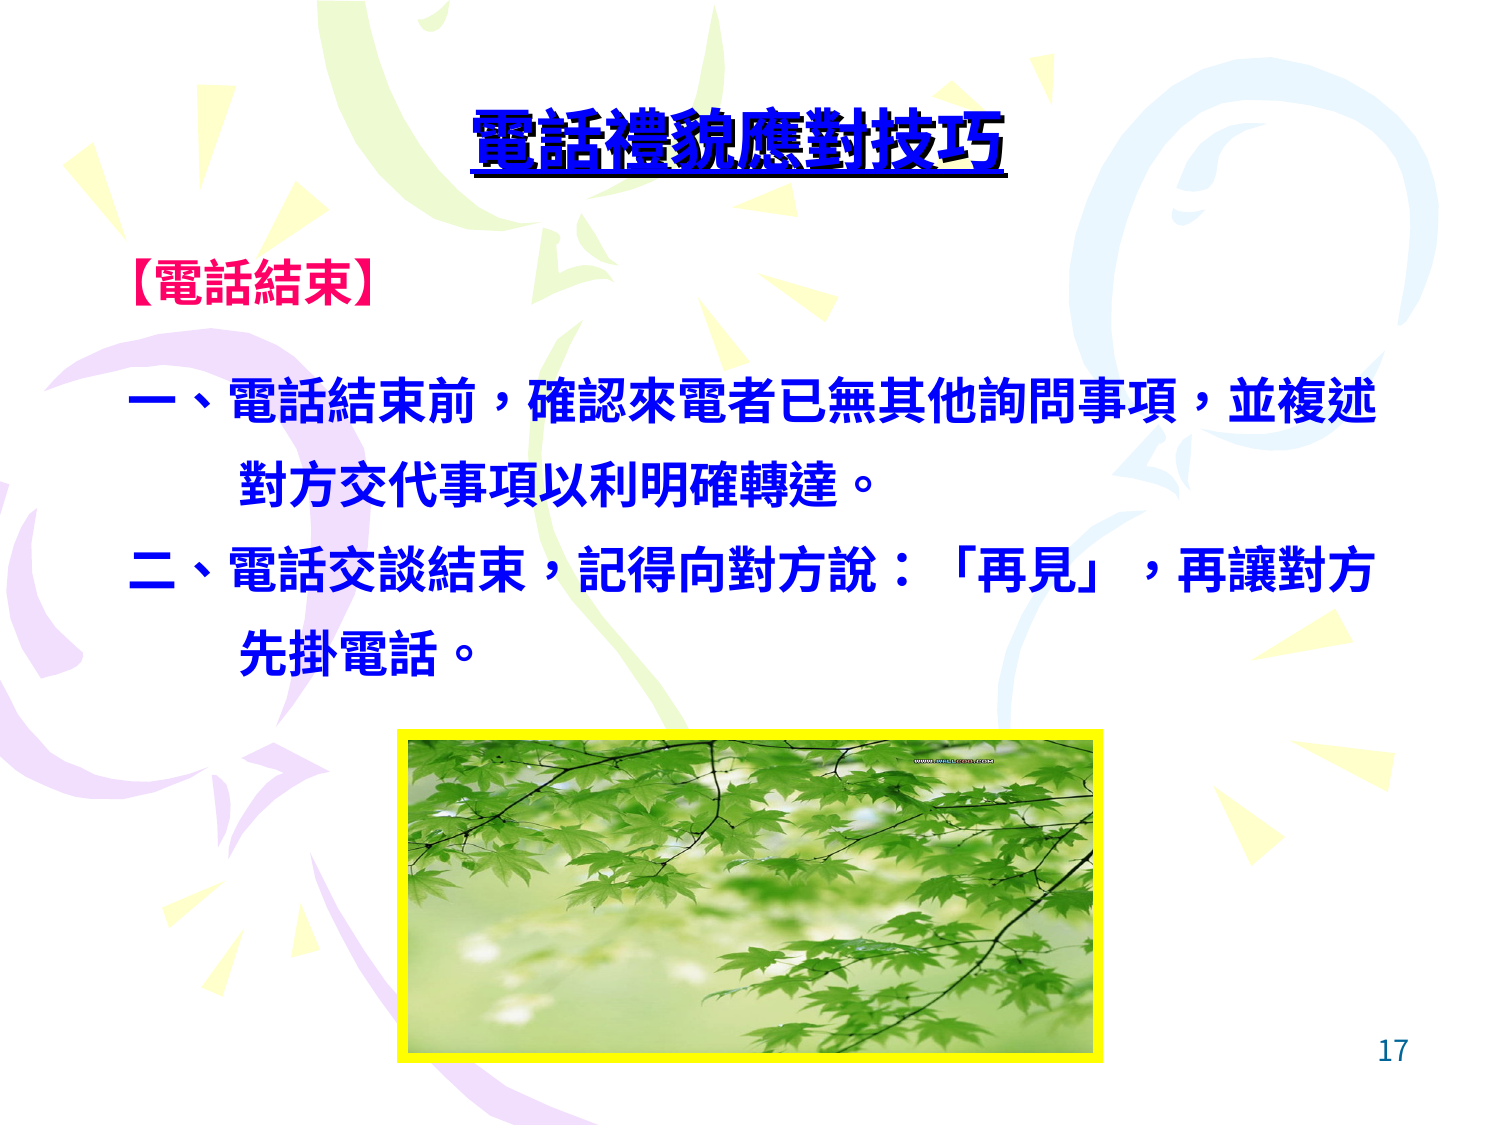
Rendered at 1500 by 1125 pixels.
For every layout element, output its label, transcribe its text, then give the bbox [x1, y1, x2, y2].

text_box 一、電話結束前，確認來電者已無其他詢問事項，並複述 對方交代事項以利明確轉達。 二、電話交談結束，記得向對方說：「再見」，再讓對方 先掛電話。 [112, 277, 1412, 775]
text_box 【電話結束】 [88, 243, 444, 319]
text_box 電話禮貌應對技巧 [454, 90, 1019, 186]
picture [407, 739, 1093, 1053]
